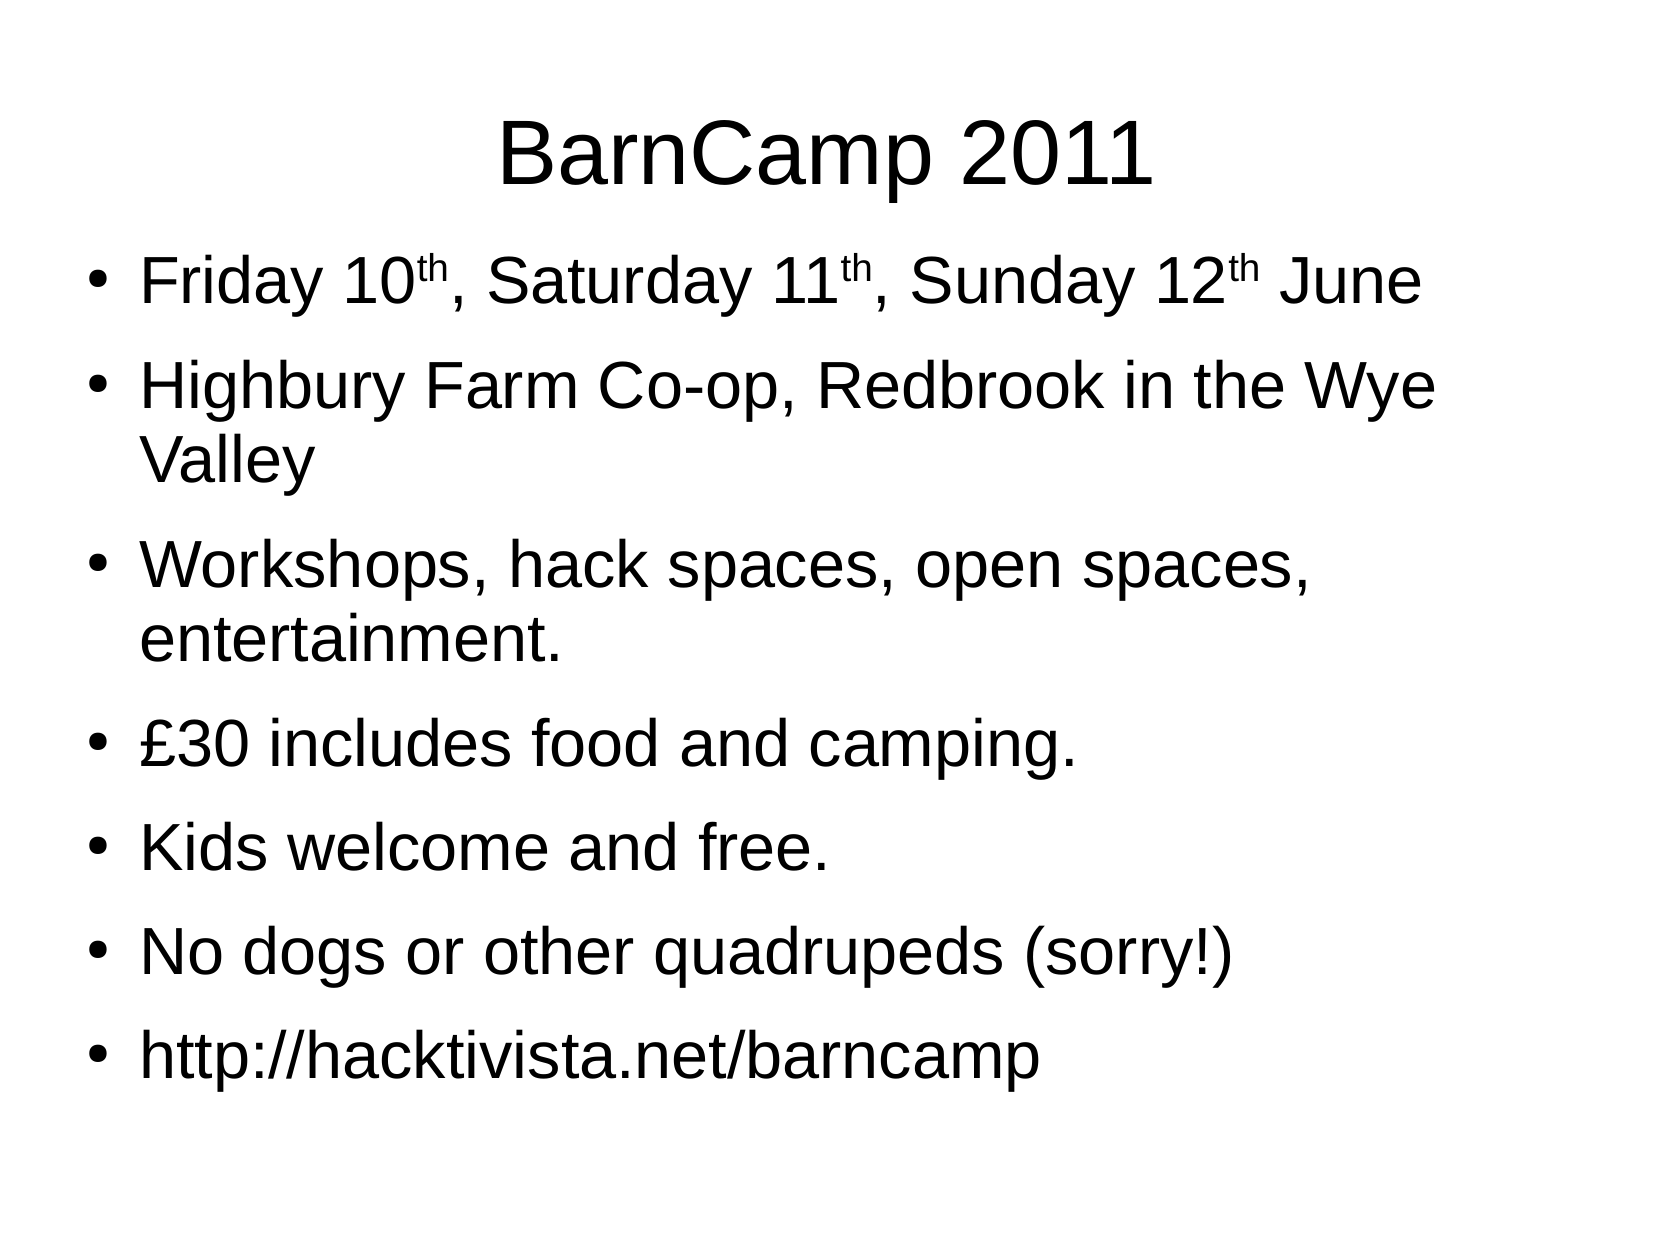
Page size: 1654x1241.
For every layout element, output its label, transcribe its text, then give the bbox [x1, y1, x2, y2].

title BarnCamp 2011 [82, 49, 1571, 257]
list Friday 10th, Saturday 11th, Sunday 12th June Highbury Farm Co-op, Redbrook in the Wye Valley Workshops, hack spaces, open spaces, entertainment. £30 includes food and camping. Kids welcome and free. No dogs or other quadrupeds (sorry!) http://hacktivista.net/barncamp [68, 243, 1557, 1195]
